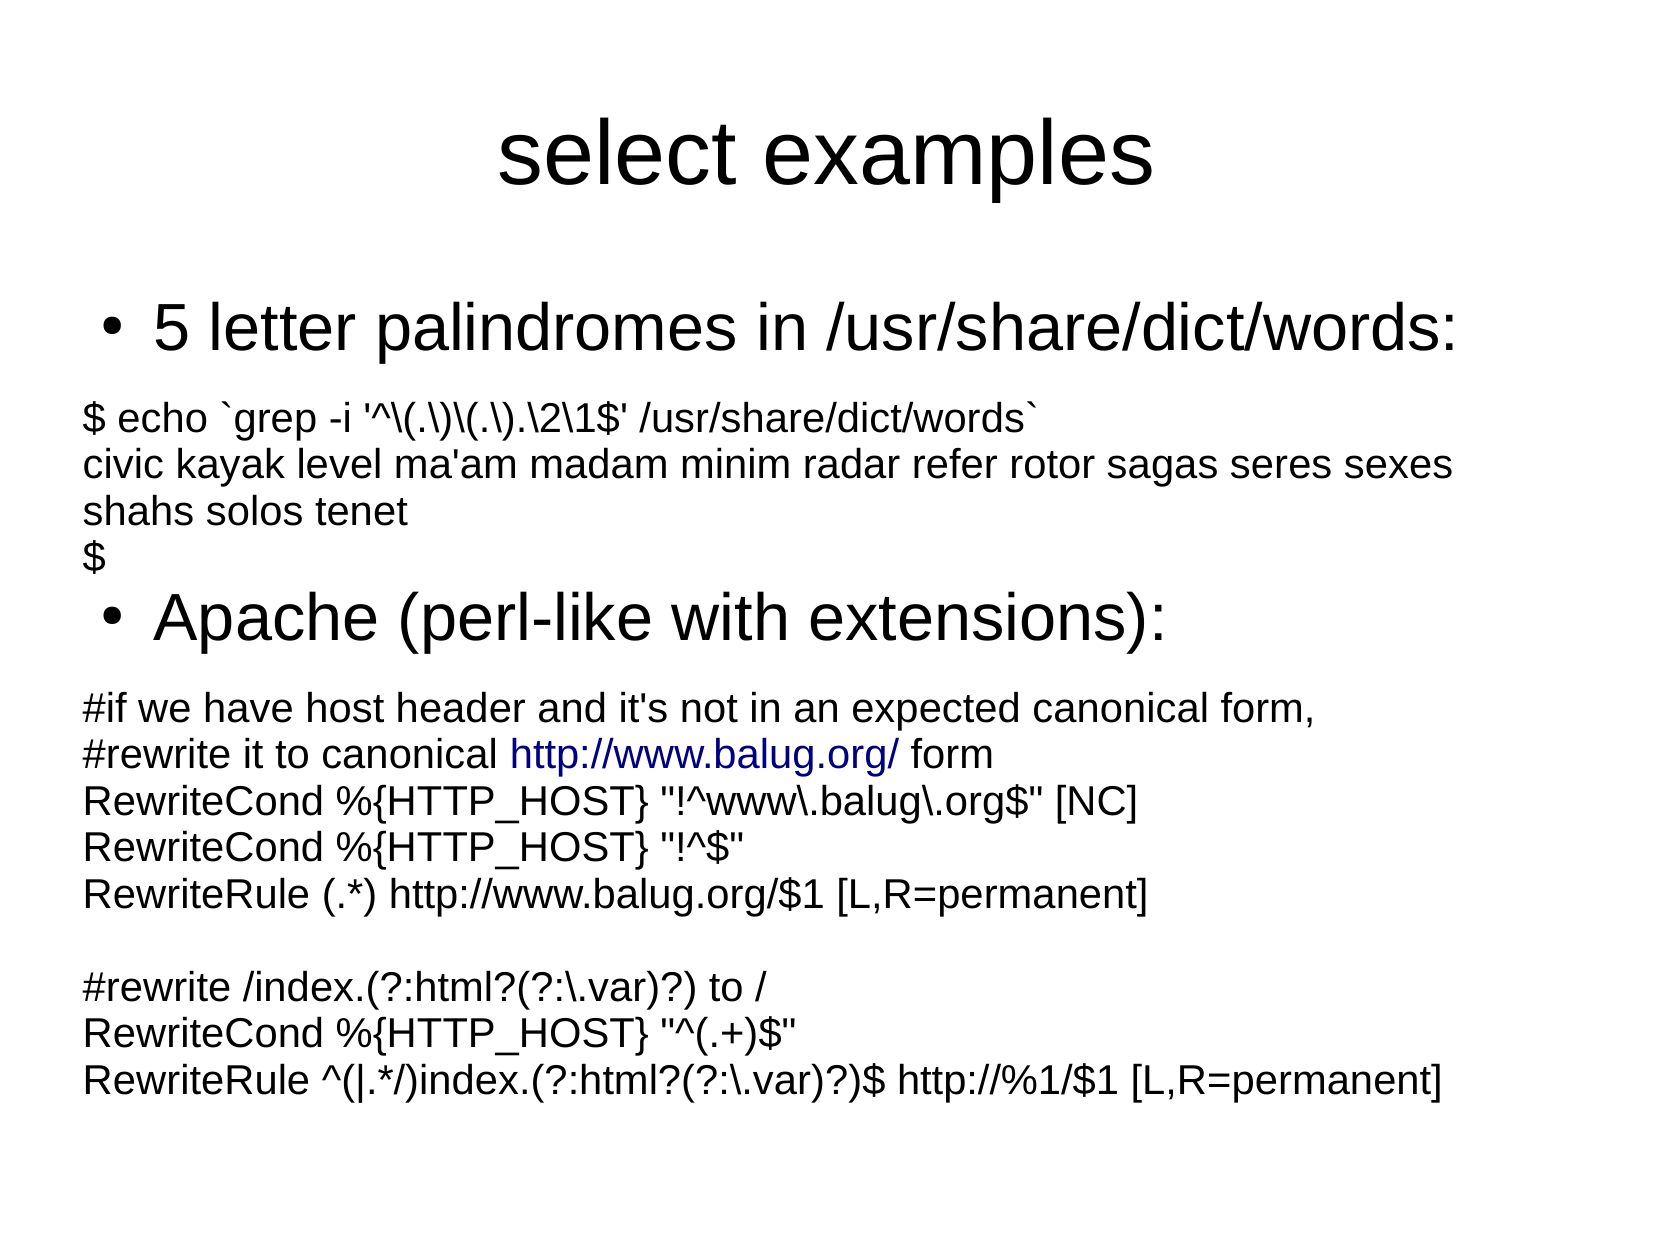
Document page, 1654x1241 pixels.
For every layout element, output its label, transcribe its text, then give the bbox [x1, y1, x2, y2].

title select examples [82, 56, 1571, 250]
list 5 letter palindromes in /usr/share/dict/words: $ echo `grep -i '^\(.\)\(.\).\2\1$' /usr/share/dict/words` civic kayak level ma'am madam minim radar refer rotor sagas seres sexes shahs solos tenet $ Apache (perl-like with extensions): #if we have host header and it's not in an expected canonical form, #rewrite it to canonical http://www.balug.org/ form RewriteCond %{HTTP_HOST} "!^www\.balug\.org$" [NC] RewriteCond %{HTTP_HOST} "!^$" RewriteRule (.*) http://www.balug.org/$1 [L,R=permanent] #rewrite /index.(?:html?(?:\.var)?) to / RewriteCond %{HTTP_HOST} "^(.+)$" RewriteRule ^(|.*/)index.(?:html?(?:\.var)?)$ http://%1/$1 [L,R=permanent] [82, 290, 1571, 1107]
